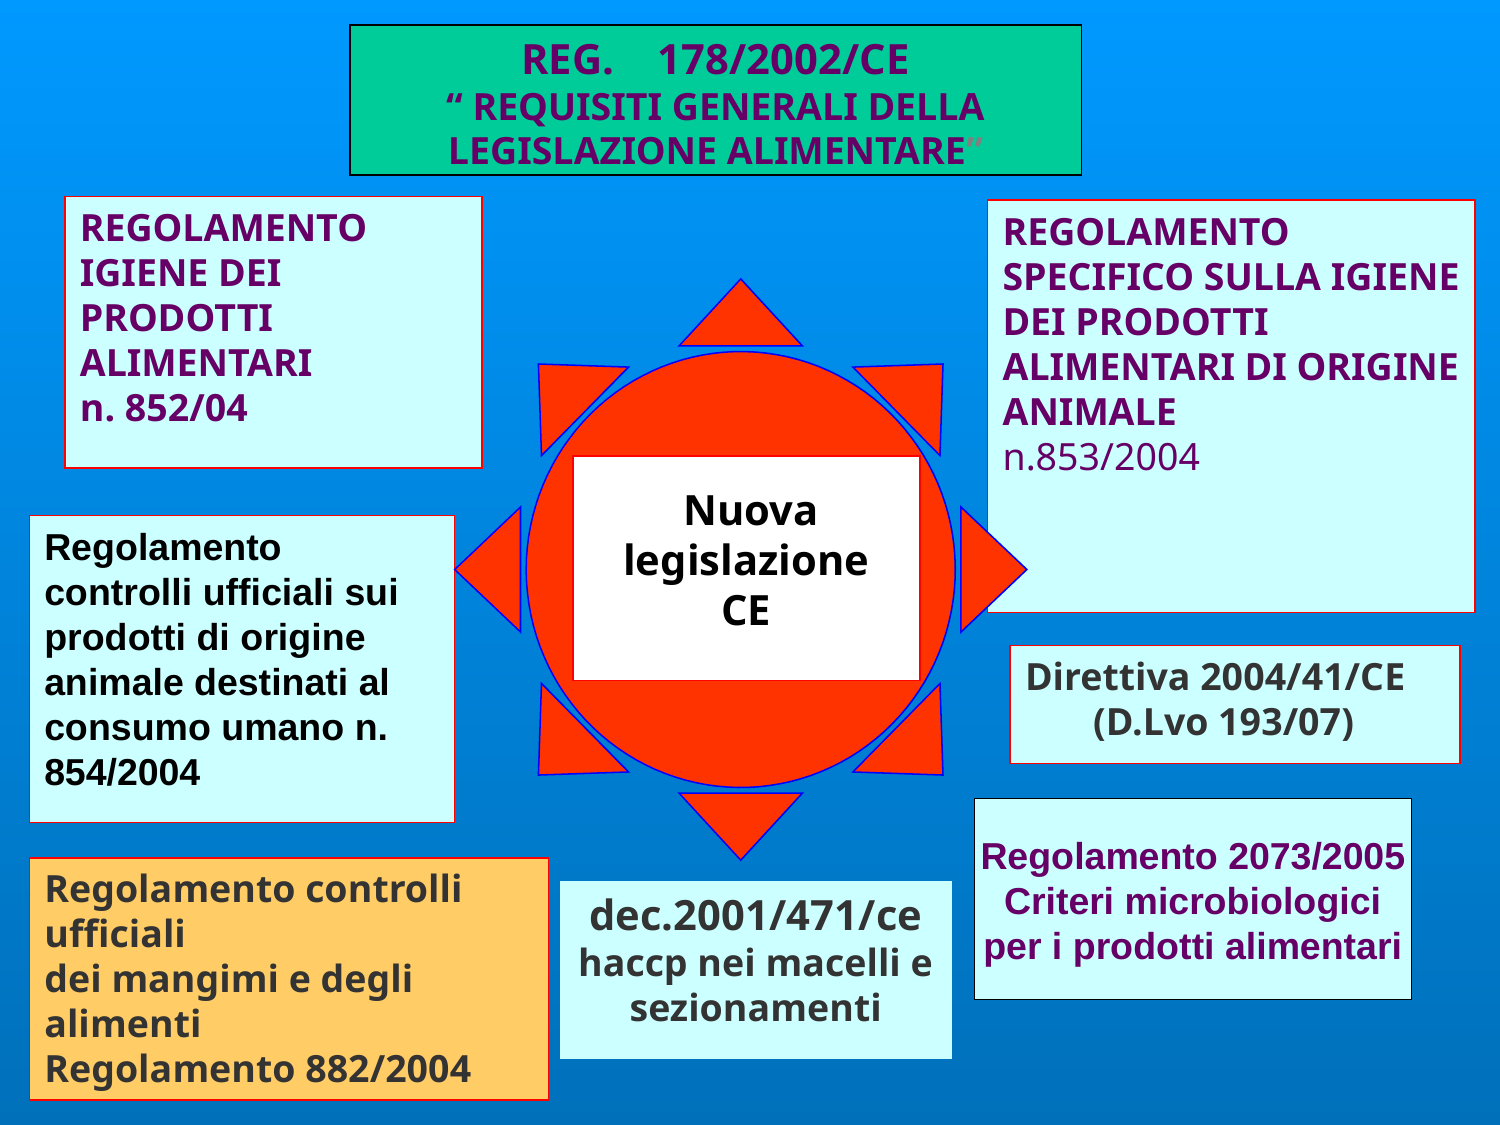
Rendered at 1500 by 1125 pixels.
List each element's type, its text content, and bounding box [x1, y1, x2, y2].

text_box [852, 683, 943, 776]
text_box REG. 178/2002/CE “ REQUISITI GENERALI DELLA LEGISLAZIONE ALIMENTARE” [350, 24, 1082, 175]
text_box REGOLAMENTO SPECIFICO SULLA IGIENE DEI PRODOTTI ALIMENTARI DI ORIGINE ANIMALE n.853/2004 [987, 200, 1476, 613]
text_box [538, 683, 629, 776]
text_box dec.2001/471/ce haccp nei macelli e sezionamenti [560, 881, 951, 1059]
text_box REGOLAMENTO IGIENE DEI PRODOTTI ALIMENTARI n. 852/04 [64, 196, 482, 468]
text_box [679, 278, 803, 346]
text_box [526, 351, 956, 788]
text_box [852, 364, 943, 456]
text_box Regolamento 2073/2005 Criteri microbiologici per i prodotti alimentari [974, 799, 1412, 1000]
text_box [454, 506, 521, 633]
text_box Nuova legislazione CE [572, 456, 920, 681]
text_box Regolamento controlli ufficiali dei mangimi e degli alimenti Regolamento 882/2004 [29, 857, 549, 1100]
text_box [538, 364, 629, 456]
text_box Regolamento controlli ufficiali sui prodotti di origine animale destinati al consumo umano n. 854/2004 [29, 515, 455, 823]
text_box [960, 506, 1027, 633]
text_box [679, 793, 803, 861]
text_box Direttiva 2004/41/CE (D.Lvo 193/07) [1009, 645, 1460, 764]
